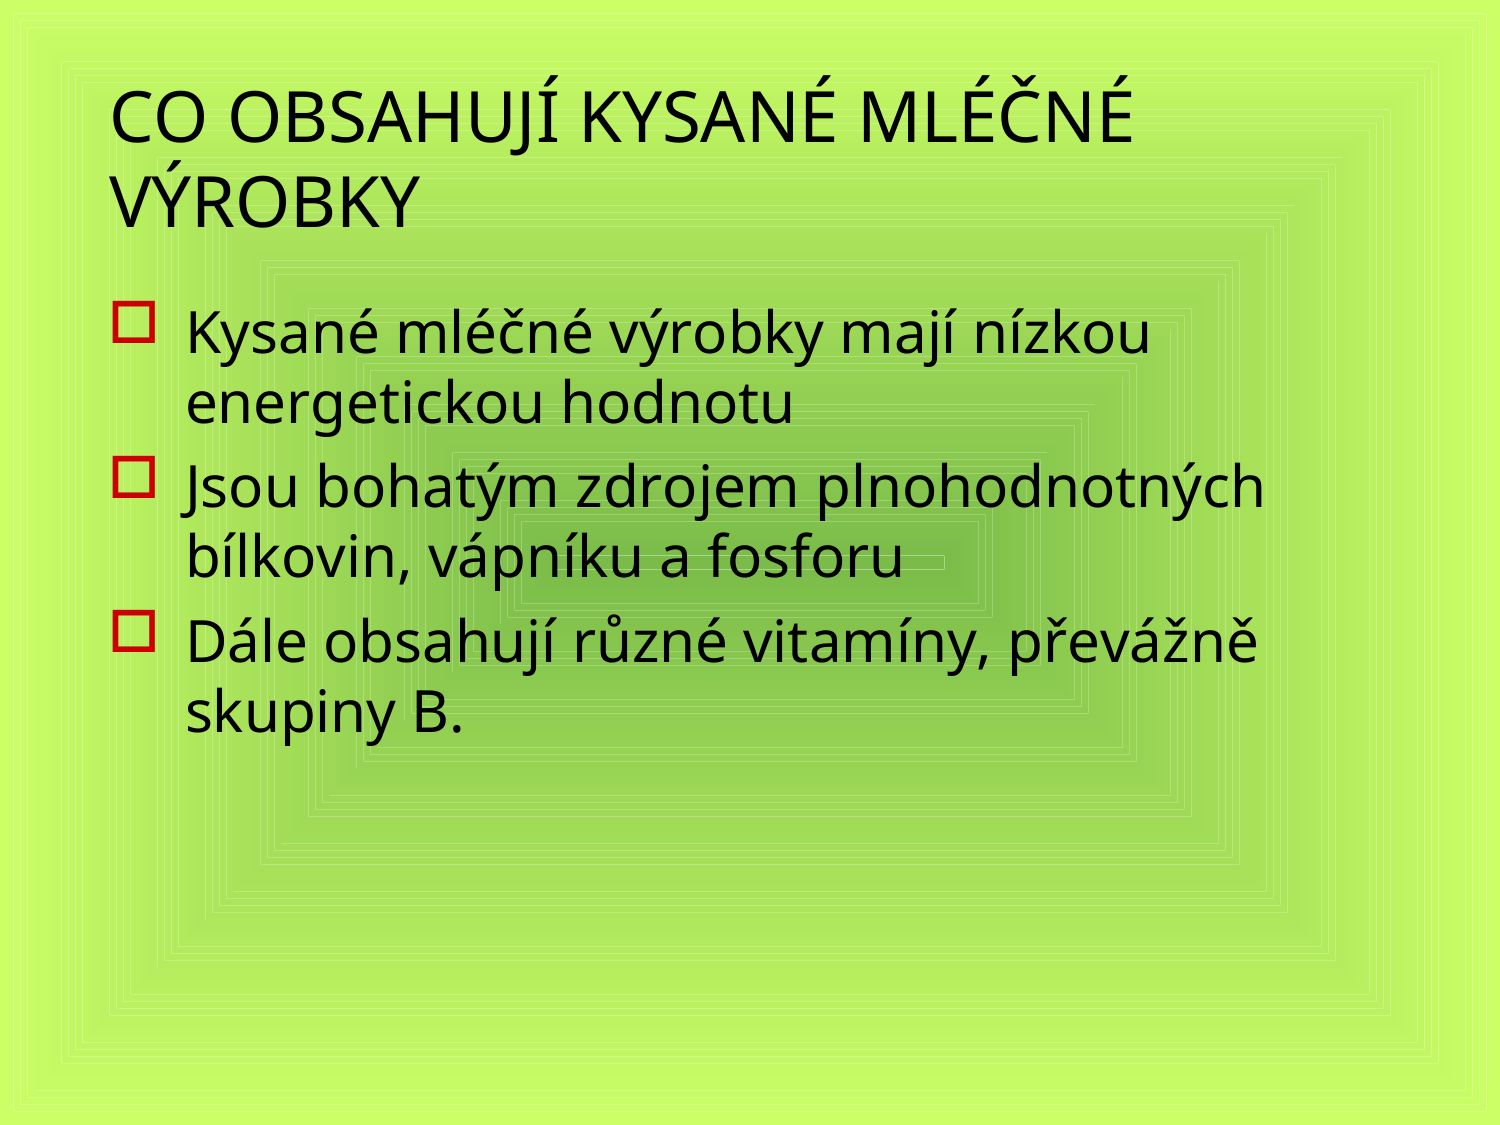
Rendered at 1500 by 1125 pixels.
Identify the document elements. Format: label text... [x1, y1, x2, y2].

list Kysané mléčné výrobky mají nízkou energetickou hodnotu Jsou bohatým zdrojem plnohodnotných bílkovin, vápníku a fosforu Dále obsahují různé vitamíny, převážně skupiny B. [92, 287, 1406, 988]
title CO OBSAHUJÍ KYSANÉ MLÉČNÉ VÝROBKY [94, 49, 1407, 250]
